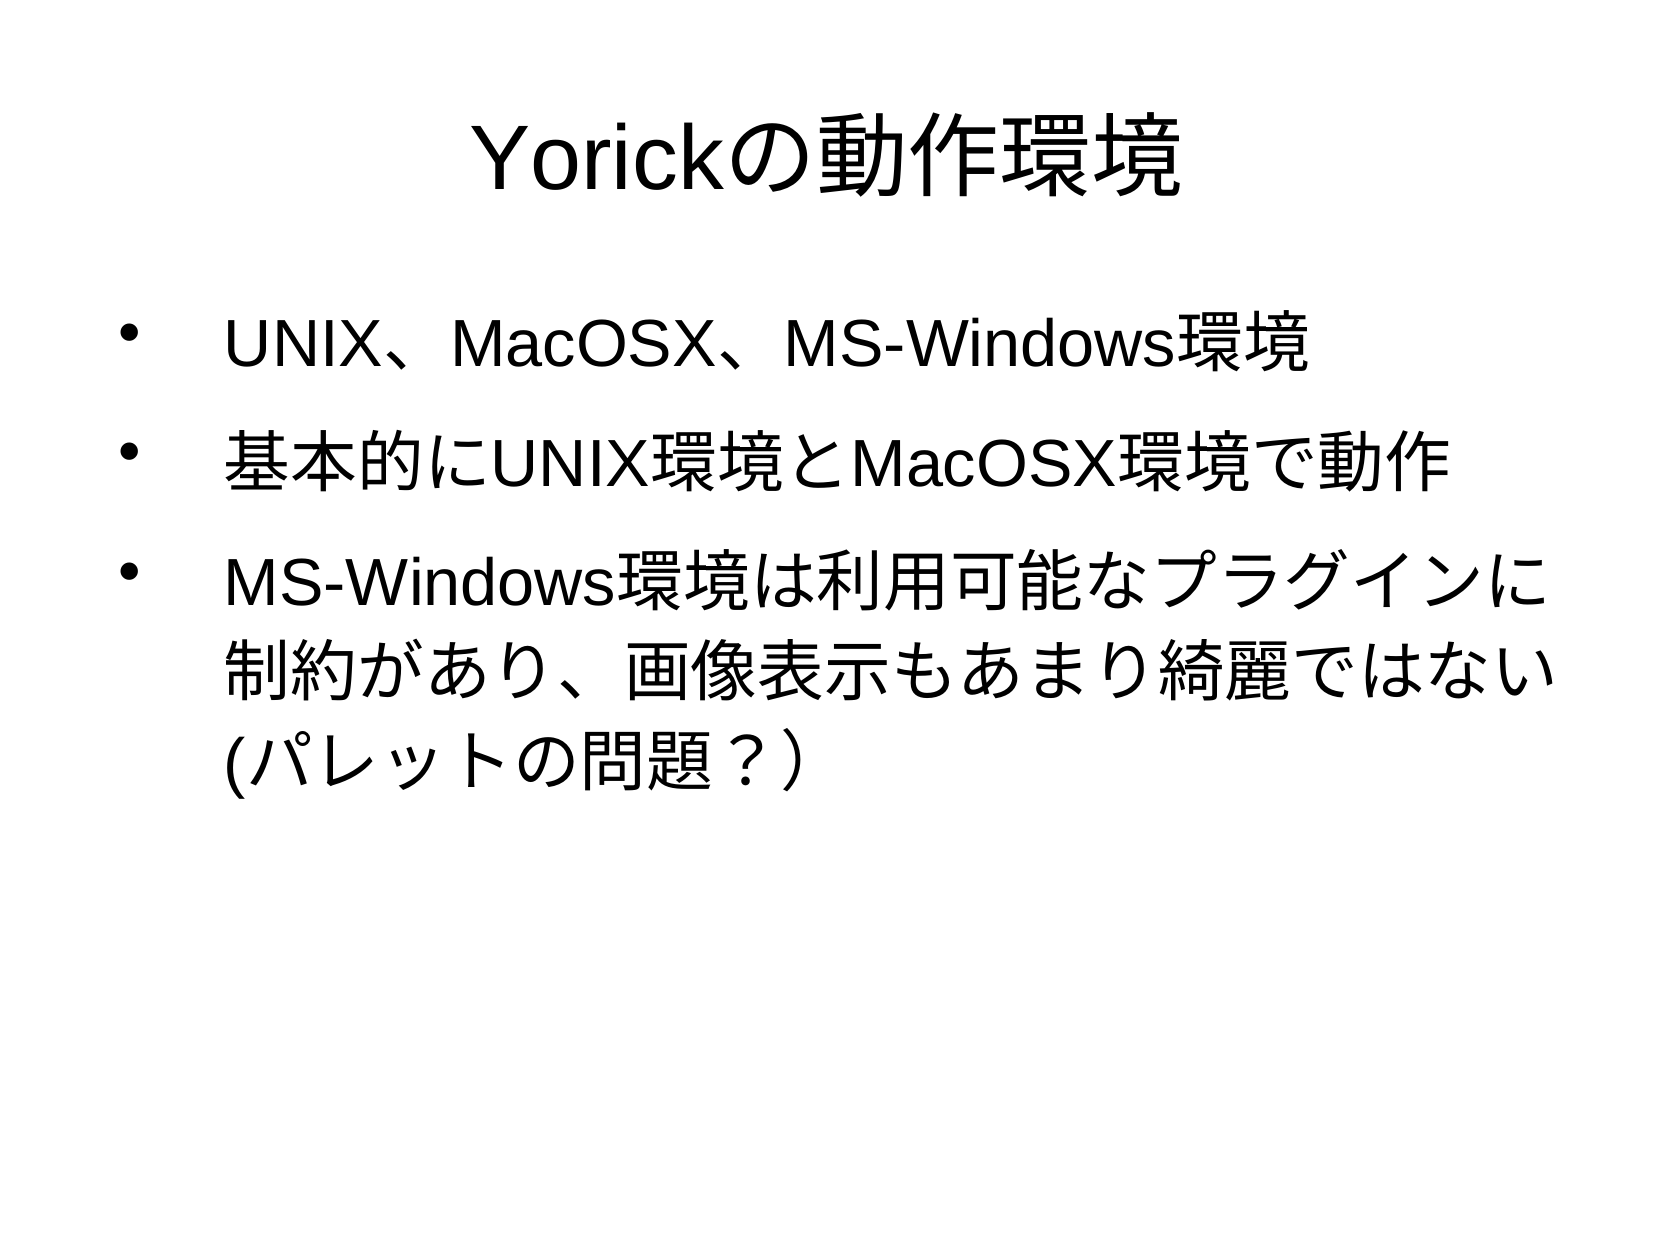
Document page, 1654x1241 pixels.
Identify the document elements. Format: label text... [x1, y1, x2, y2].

list UNIX、MacOSX、MS-Windows環境 基本的にUNIX環境とMacOSX環境で動作 MS-Windows環境は利用可能なプラグインに 制約があり、画像表示もあまり綺麗ではない (パレットの問題？） [82, 290, 1571, 1109]
title Yorickの動作環境 [82, 49, 1571, 257]
